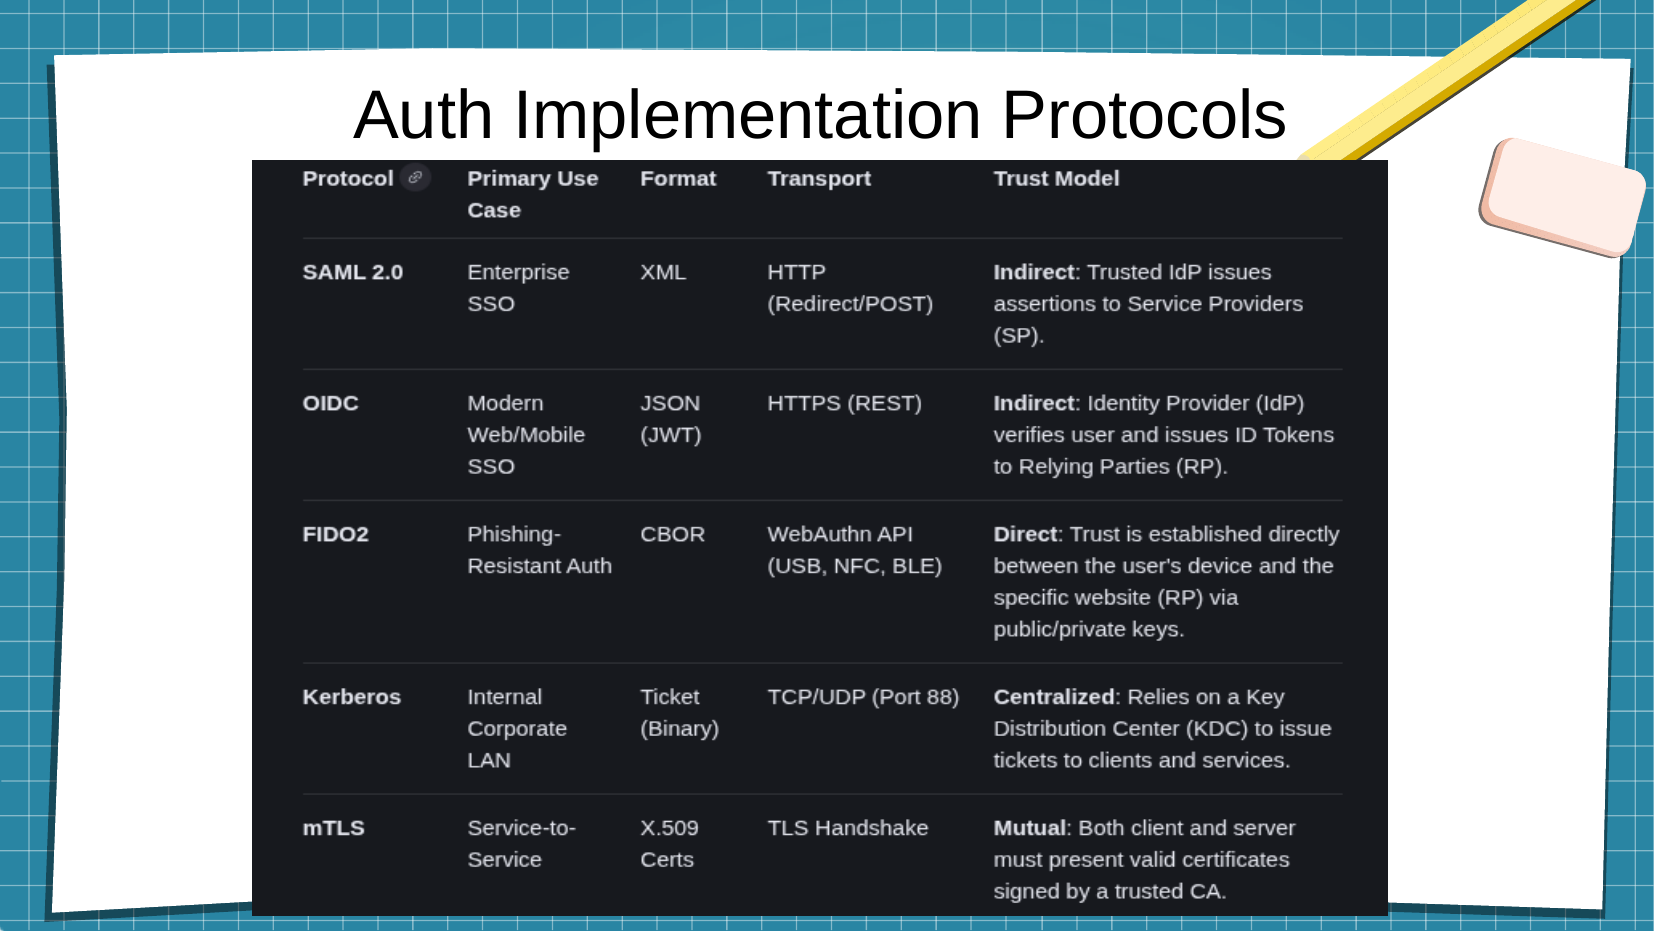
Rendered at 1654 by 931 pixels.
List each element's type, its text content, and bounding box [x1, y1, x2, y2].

title Auth Implementation Protocols [76, 37, 1565, 193]
picture [252, 160, 1388, 916]
